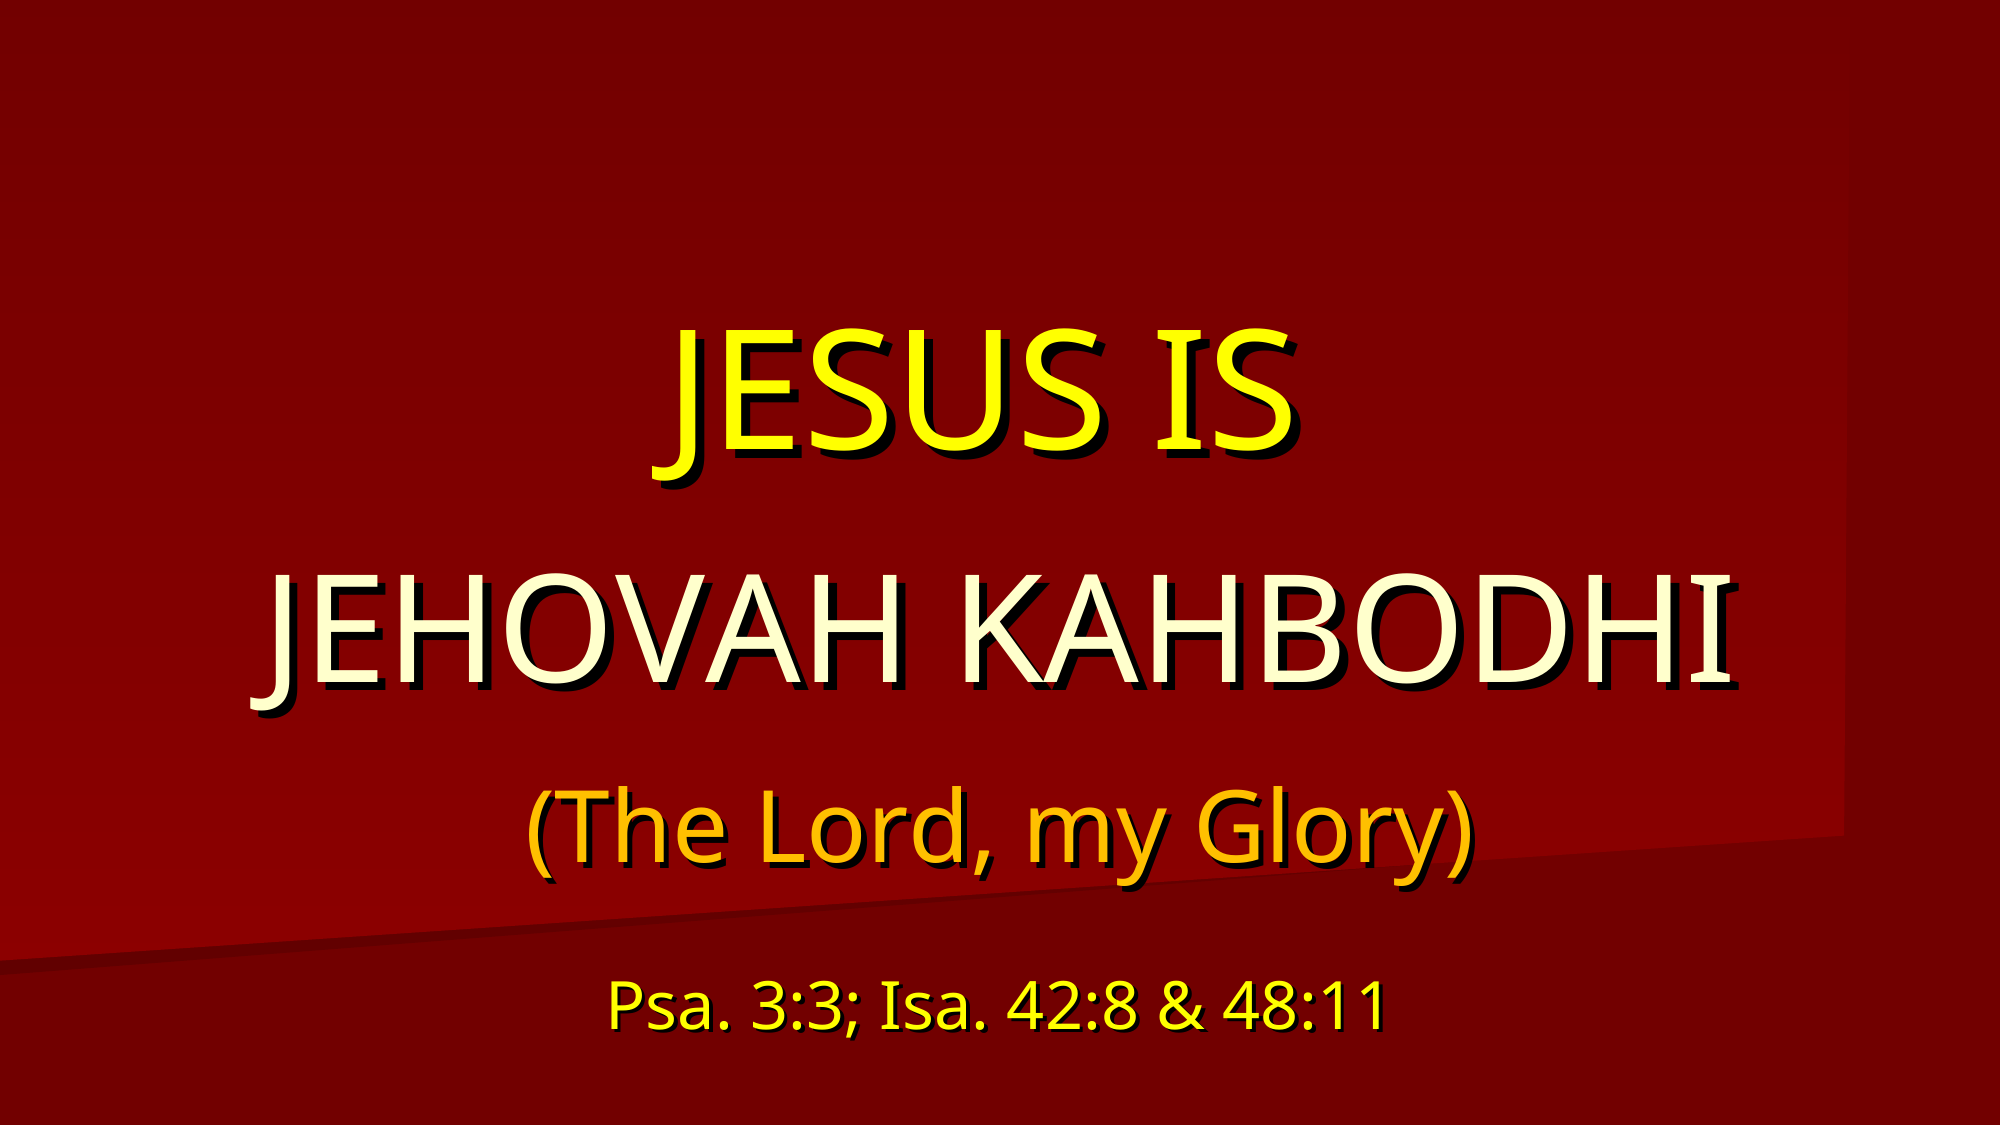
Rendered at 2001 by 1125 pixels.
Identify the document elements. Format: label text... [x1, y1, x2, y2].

title JESUS IS JEHOVAH KAHBODHI (The Lord, my Glory) Psa. 3:3; Isa. 42:8 & 48:11 [0, 0, 2000, 1125]
